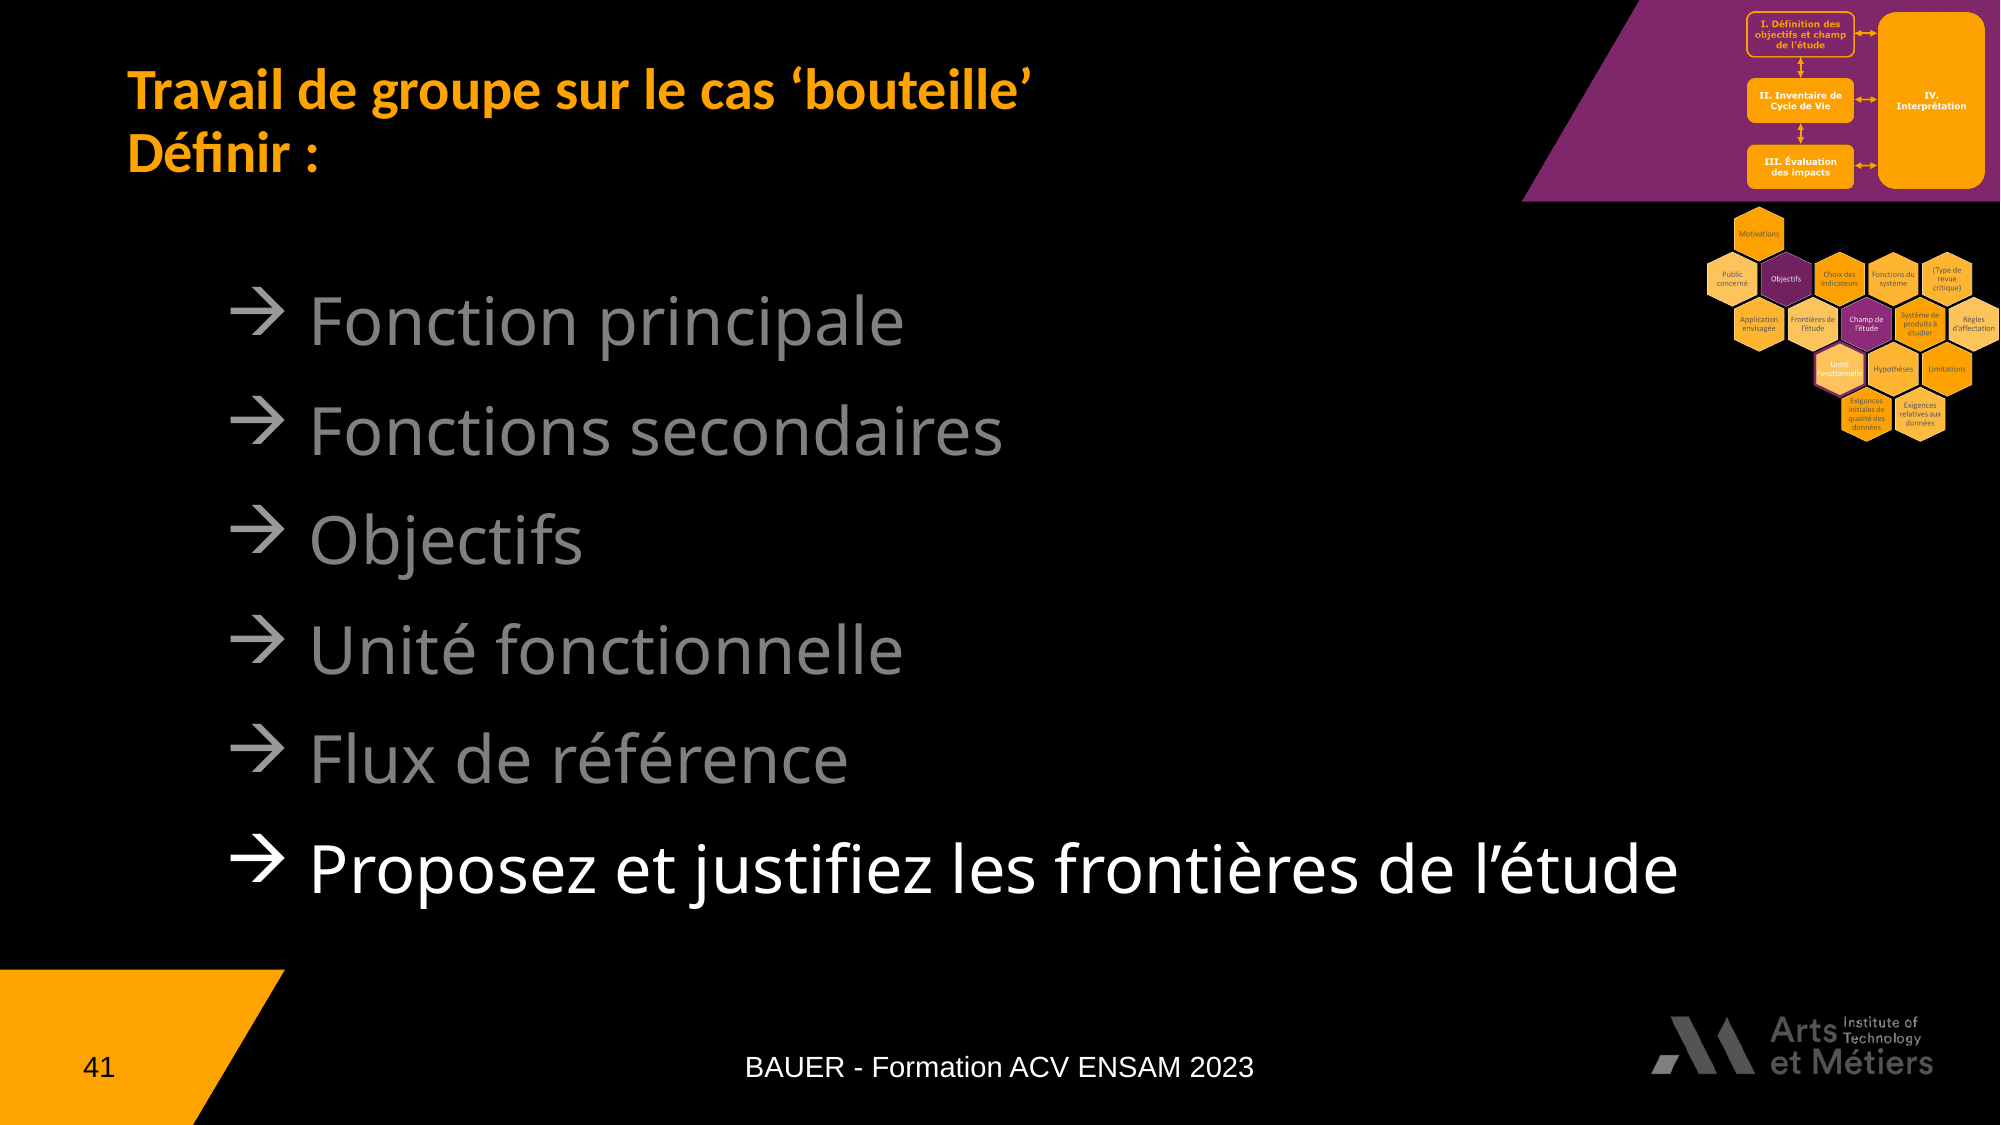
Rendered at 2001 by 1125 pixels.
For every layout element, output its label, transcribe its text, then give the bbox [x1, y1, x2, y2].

picture [1631, 997, 1952, 1093]
text_box Fonction principale Fonctions secondaires Objectifs Unité fonctionnelle Flux de référence Proposez et justifiez les frontières de l’étude [210, 271, 1697, 914]
picture [1746, 11, 1985, 189]
title Travail de groupe sur le cas ‘bouteille’ Définir : [112, 51, 1489, 166]
picture [1707, 206, 2000, 442]
